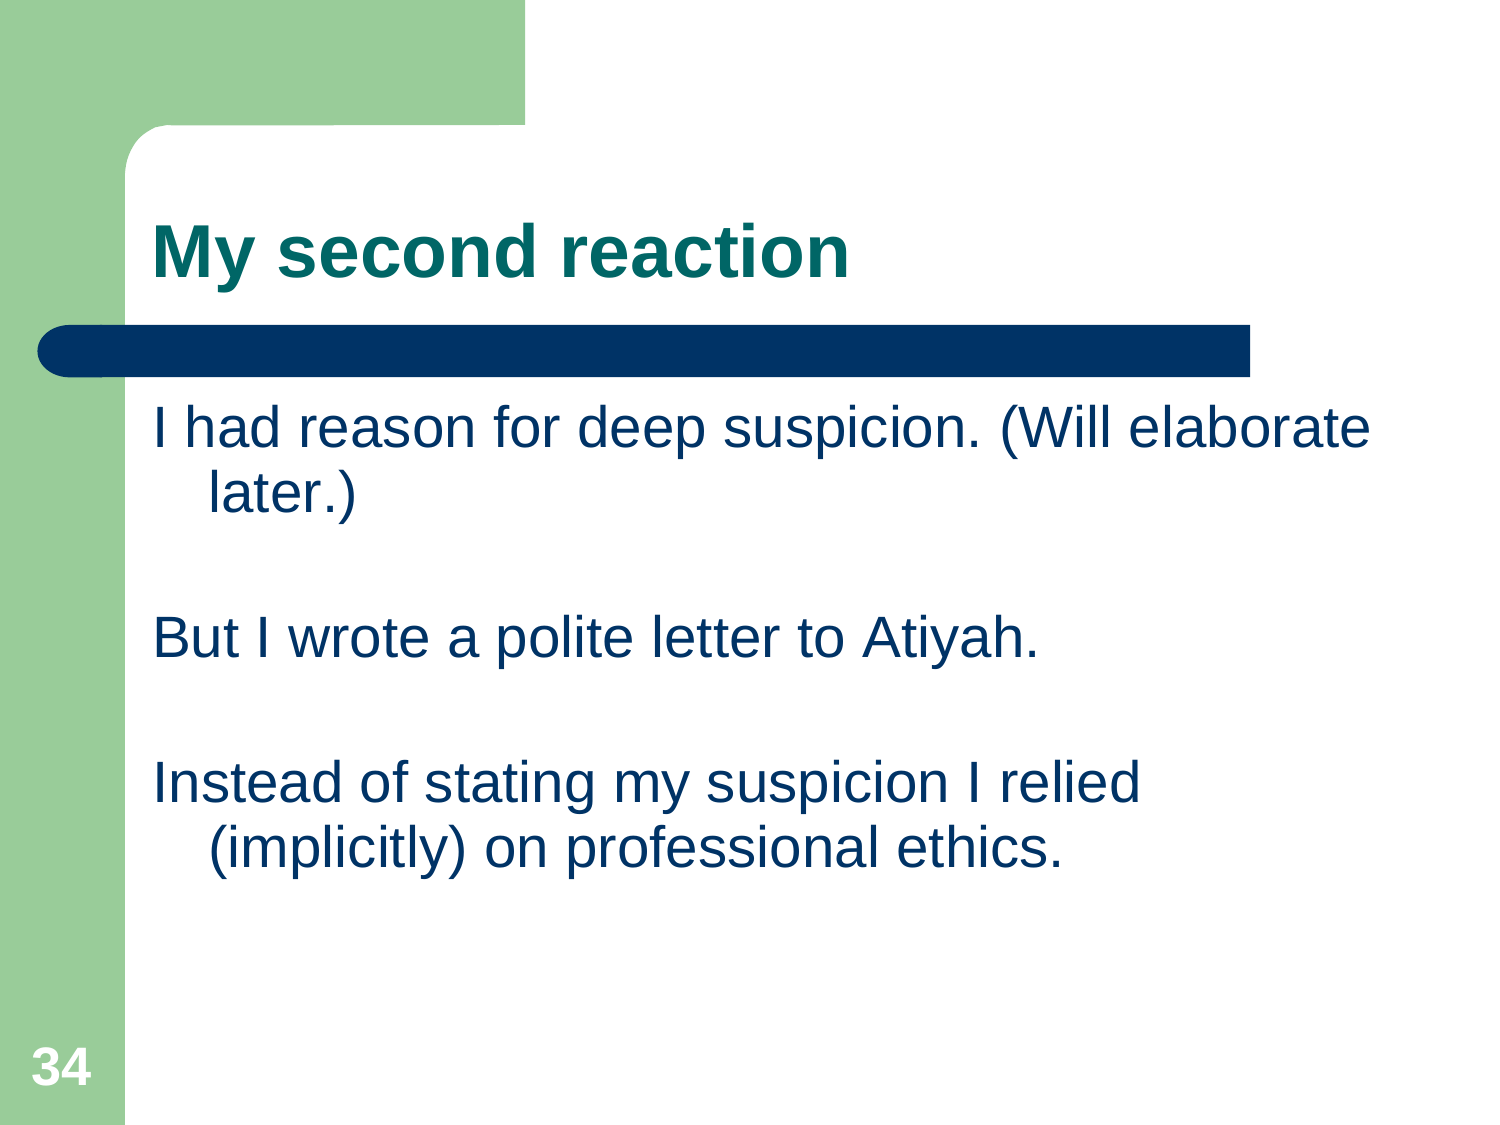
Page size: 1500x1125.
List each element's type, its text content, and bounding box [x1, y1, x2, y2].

title My second reaction [136, 136, 1414, 301]
list I had reason for deep suspicion. (Will elaborate later.) But I wrote a polite letter to Atiyah. Instead of stating my suspicion I relied (implicitly) on professional ethics. [137, 387, 1400, 999]
